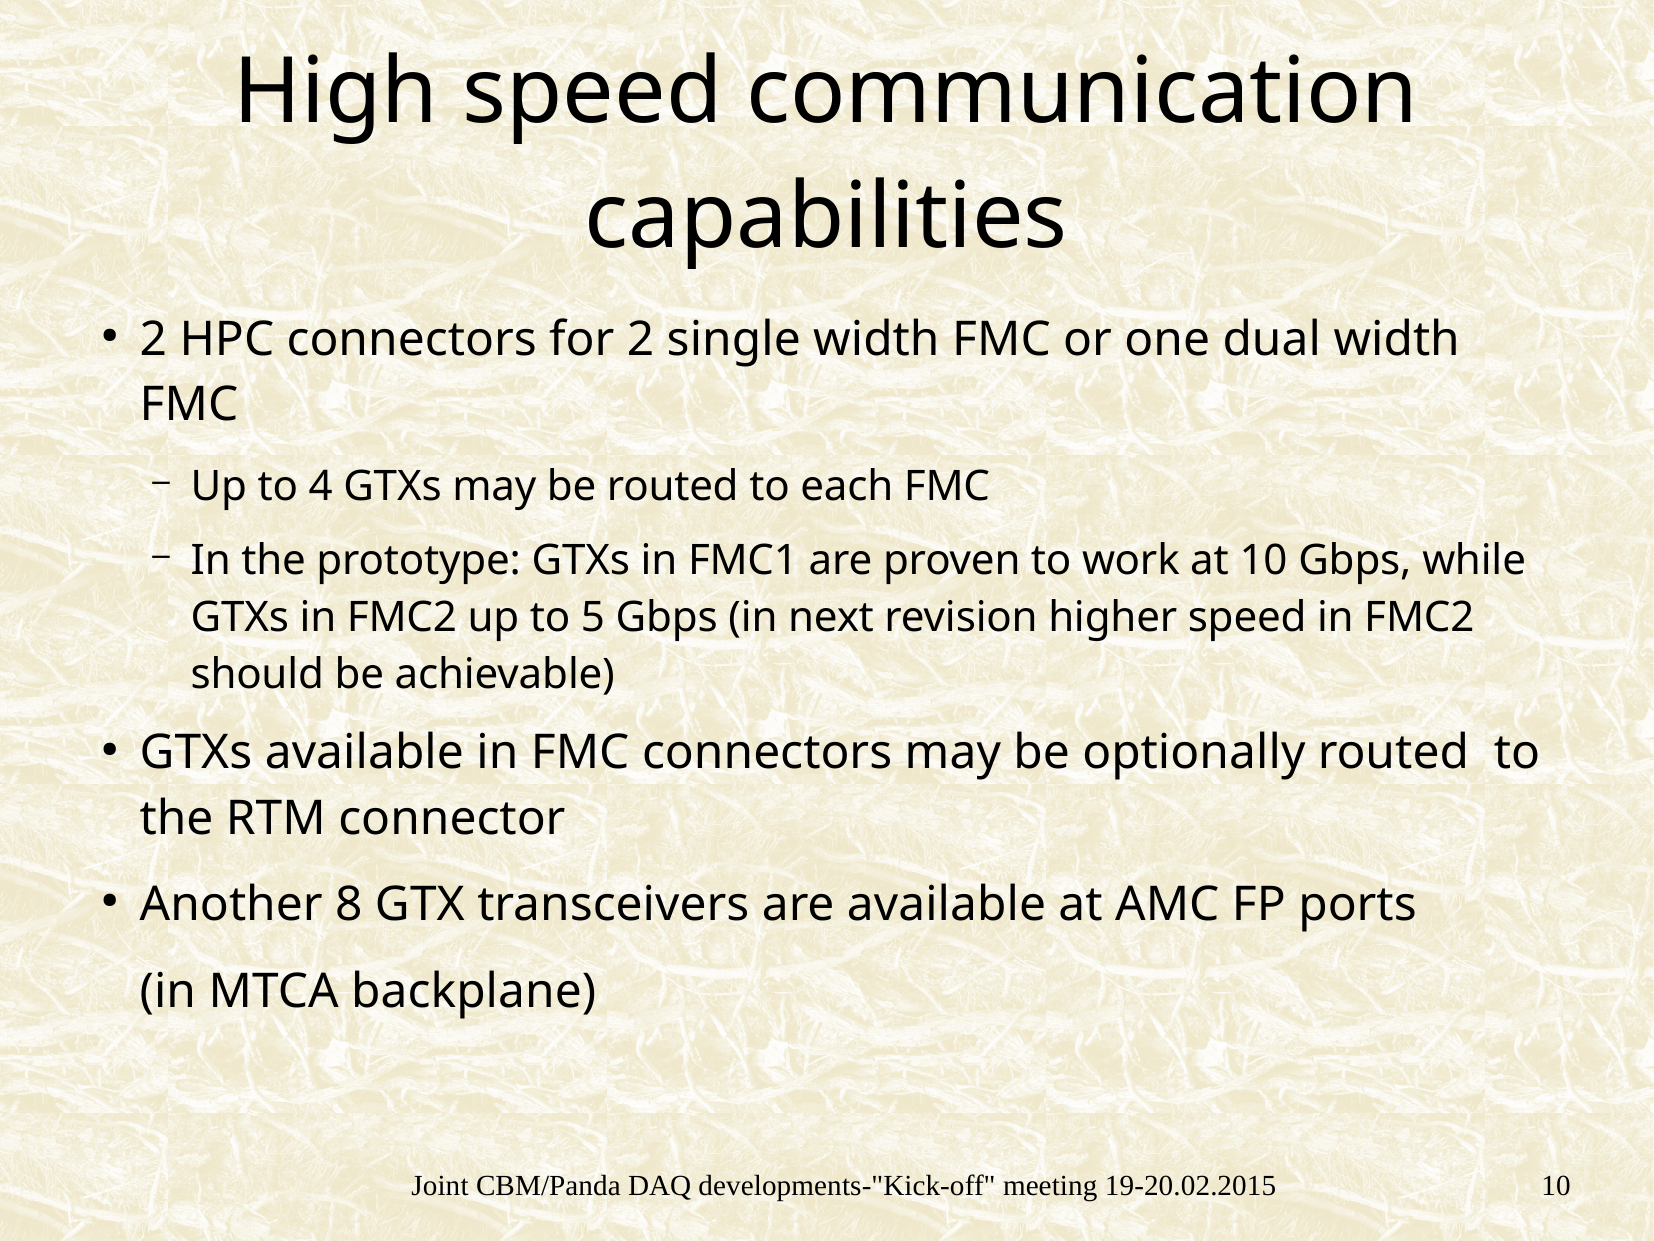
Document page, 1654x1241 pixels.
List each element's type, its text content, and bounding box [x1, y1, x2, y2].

picture [0, 0, 1654, 1241]
list 2 HPC connectors for 2 single width FMC or one dual width FMC Up to 4 GTXs may be routed to each FMC In the prototype: GTXs in FMC1 are proven to work at 10 Gbps, while GTXs in FMC2 up to 5 Gbps (in next revision higher speed in FMC2 should be achievable) GTXs available in FMC connectors may be optionally routed to the RTM connector Another 8 GTX transceivers are available at AMC FP ports (in MTCA backplane) [88, 304, 1544, 1024]
title High speed communication capabilities [82, 22, 1571, 278]
